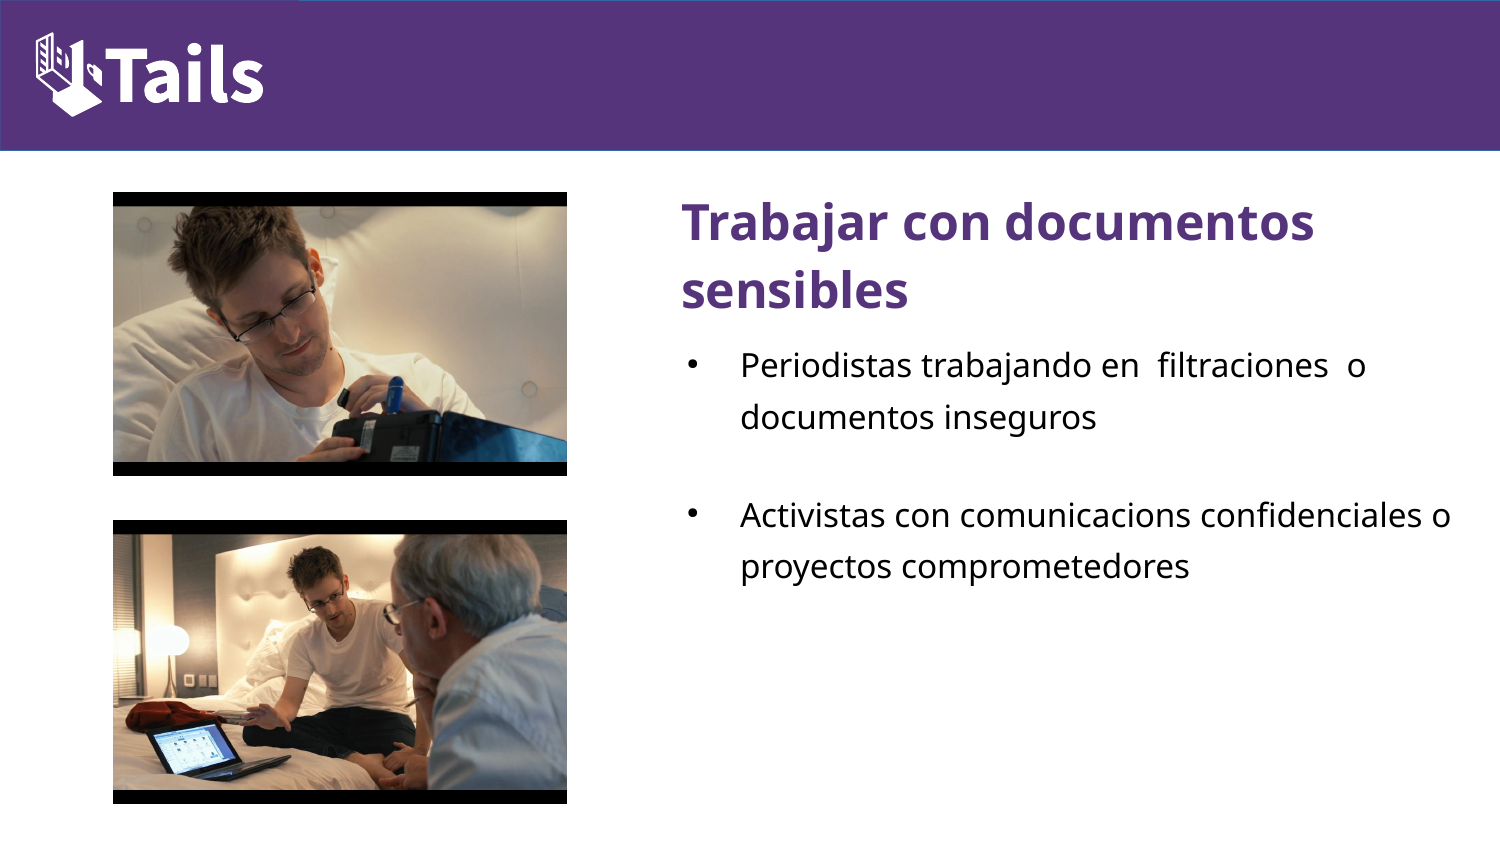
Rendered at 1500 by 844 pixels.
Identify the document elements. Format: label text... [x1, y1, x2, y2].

picture [113, 520, 567, 804]
list Periodistas trabajando en filtraciones o documentos inseguros Activistas con comunicacions confidenciales o proyectos comprometedores [669, 335, 1463, 826]
title Trabajar con documentos sensibles [680, 192, 1463, 319]
picture [113, 192, 567, 476]
